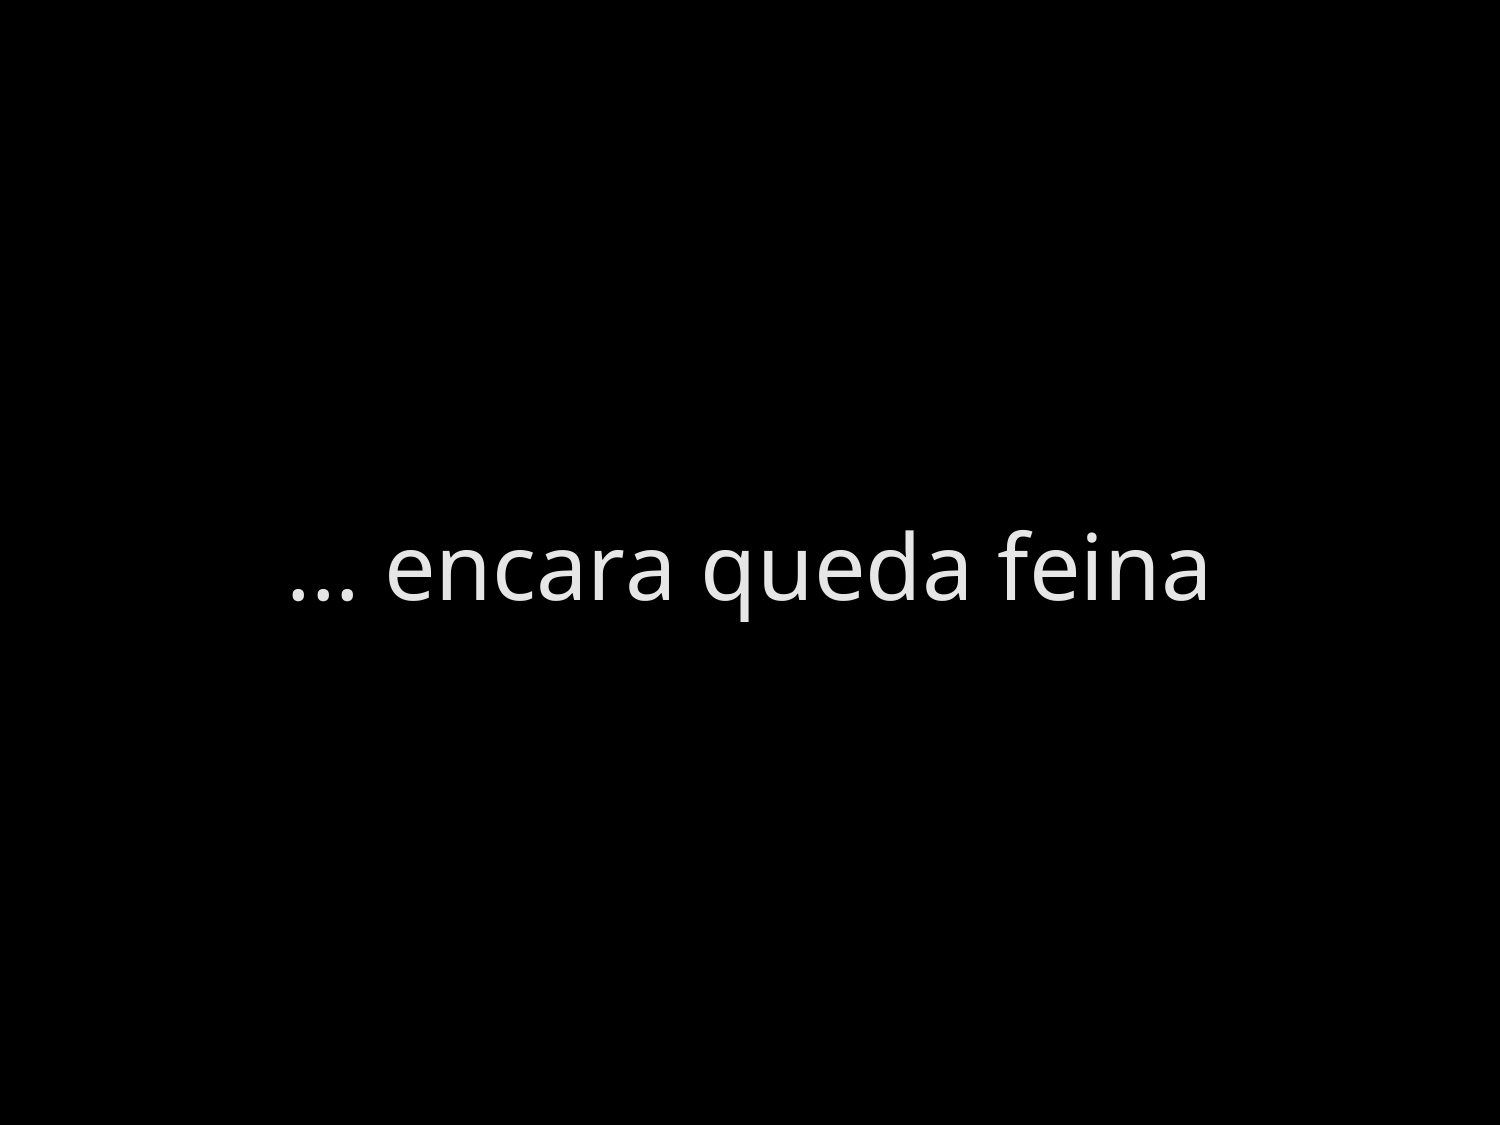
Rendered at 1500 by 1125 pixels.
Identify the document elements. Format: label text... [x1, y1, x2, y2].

subtitle ... encara queda feina [109, 112, 1391, 1013]
